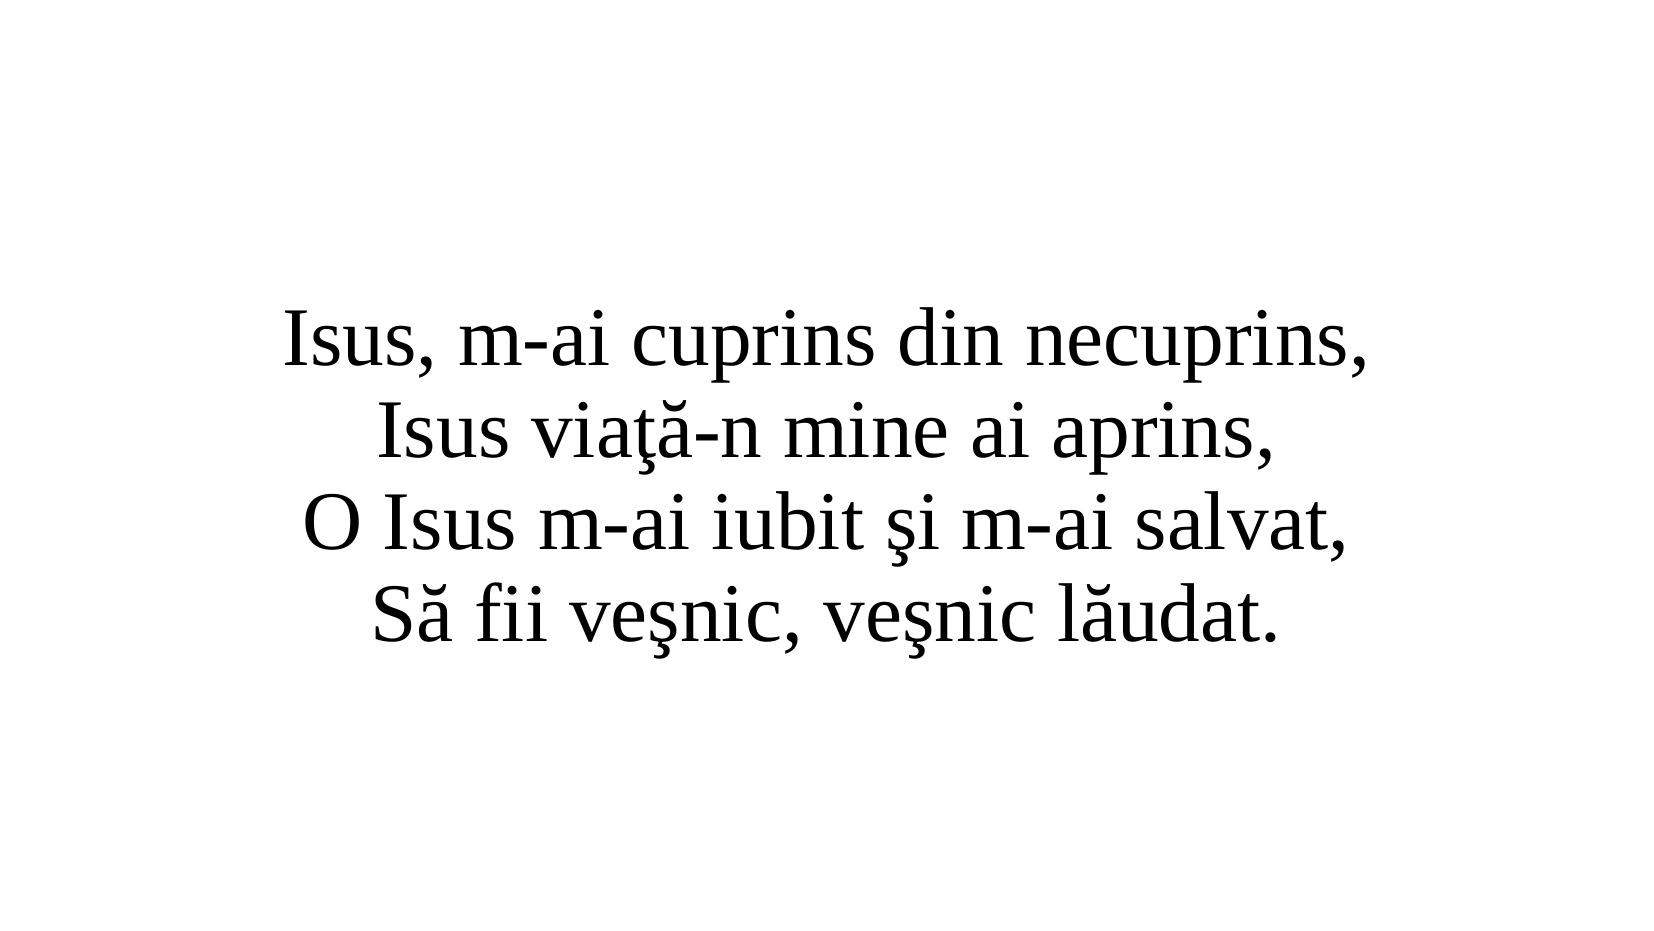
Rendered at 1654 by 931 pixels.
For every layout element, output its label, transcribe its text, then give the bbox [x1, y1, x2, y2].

subtitle Isus, m-ai cuprins din necuprins, Isus viaţă-n mine ai aprins, O Isus m-ai iubit şi m-ai salvat, Să fii veşnic, veşnic lăudat. [165, 205, 1489, 745]
